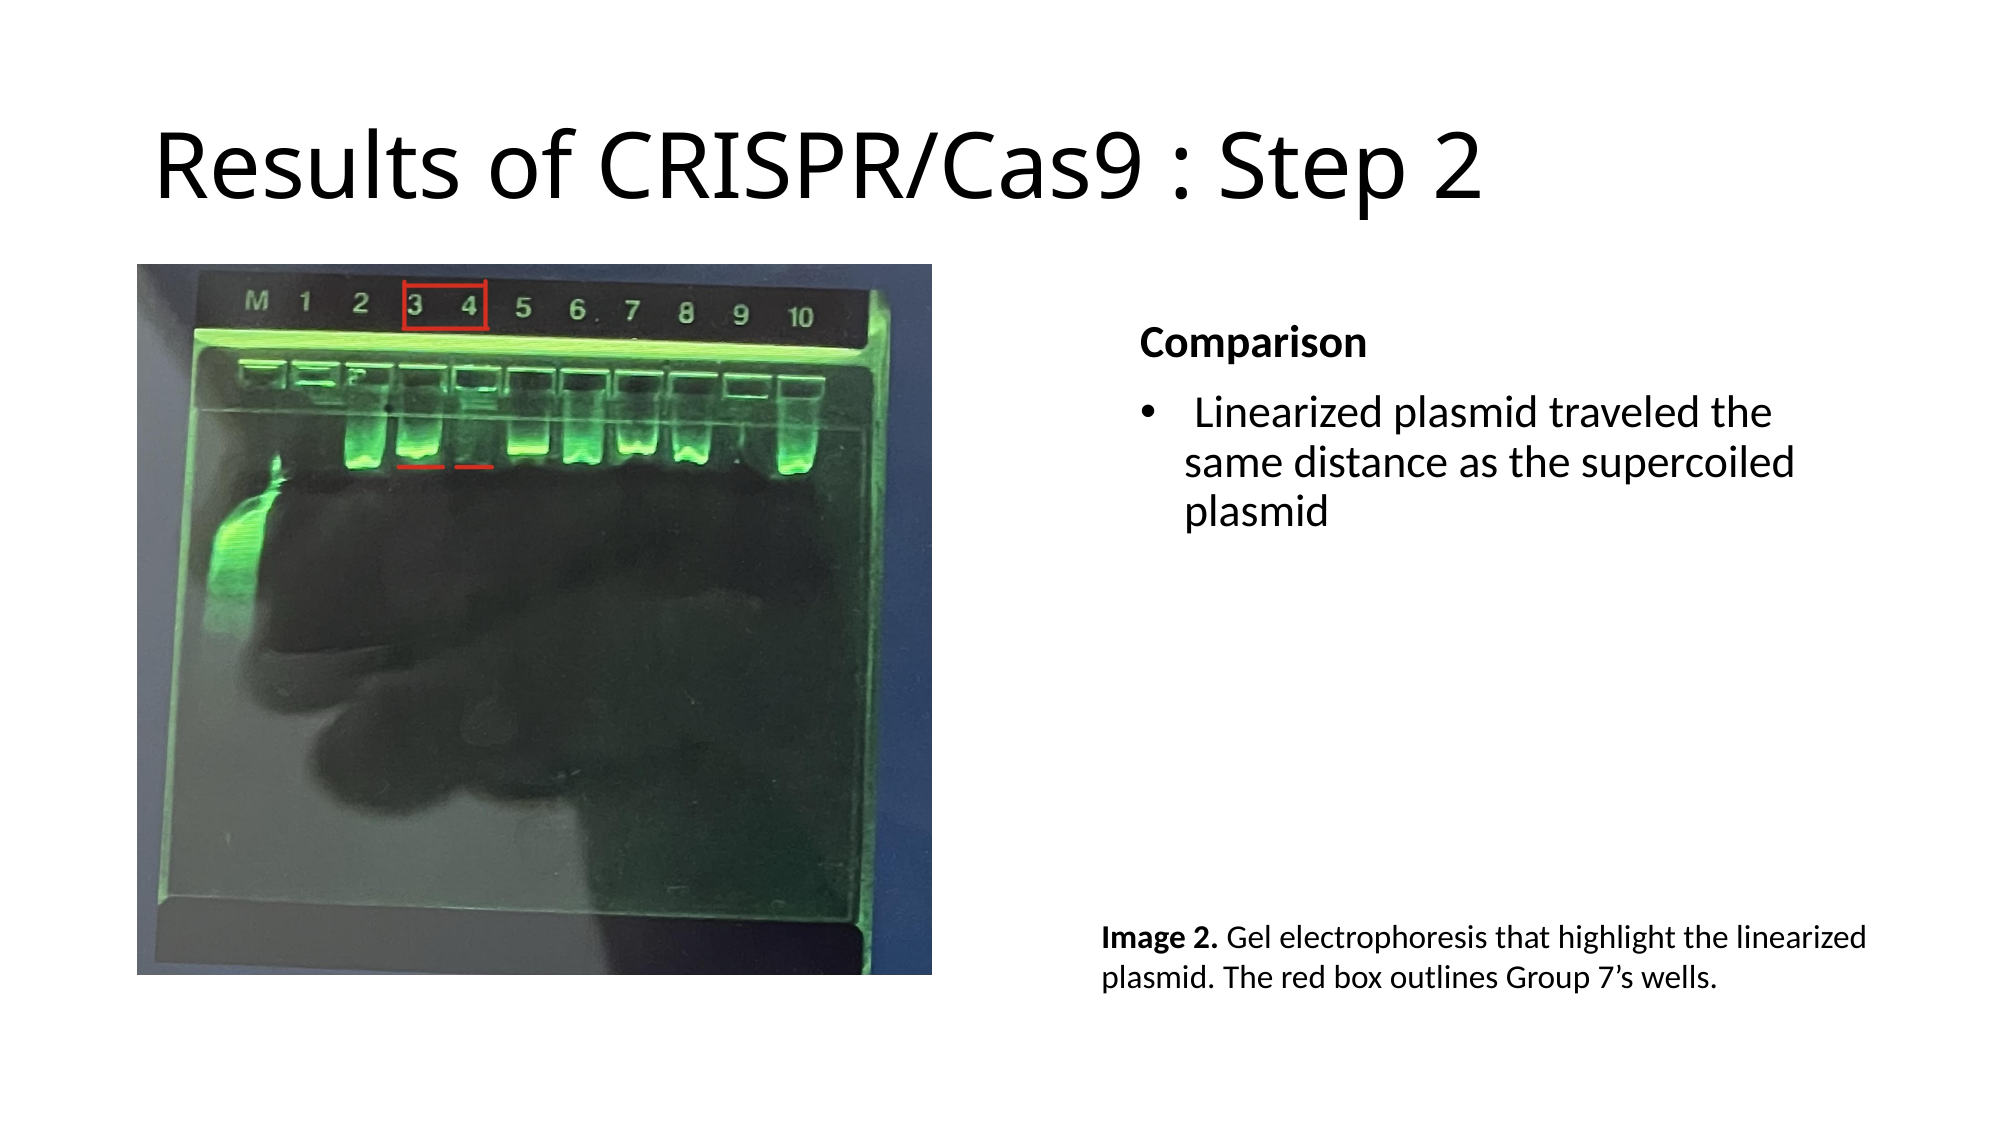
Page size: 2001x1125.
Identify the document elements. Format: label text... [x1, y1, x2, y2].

list Comparison Linearized plasmid traveled the same distance as the supercoiled plasmid [1125, 310, 1874, 563]
title Results of CRISPR/Cas9 : Step 2 [137, 59, 1863, 278]
text_box Image 2. Gel electrophoresis that highlight the linearized plasmid. The red box outlines Group 7’s wells. [1086, 907, 1891, 1003]
picture [137, 264, 932, 976]
